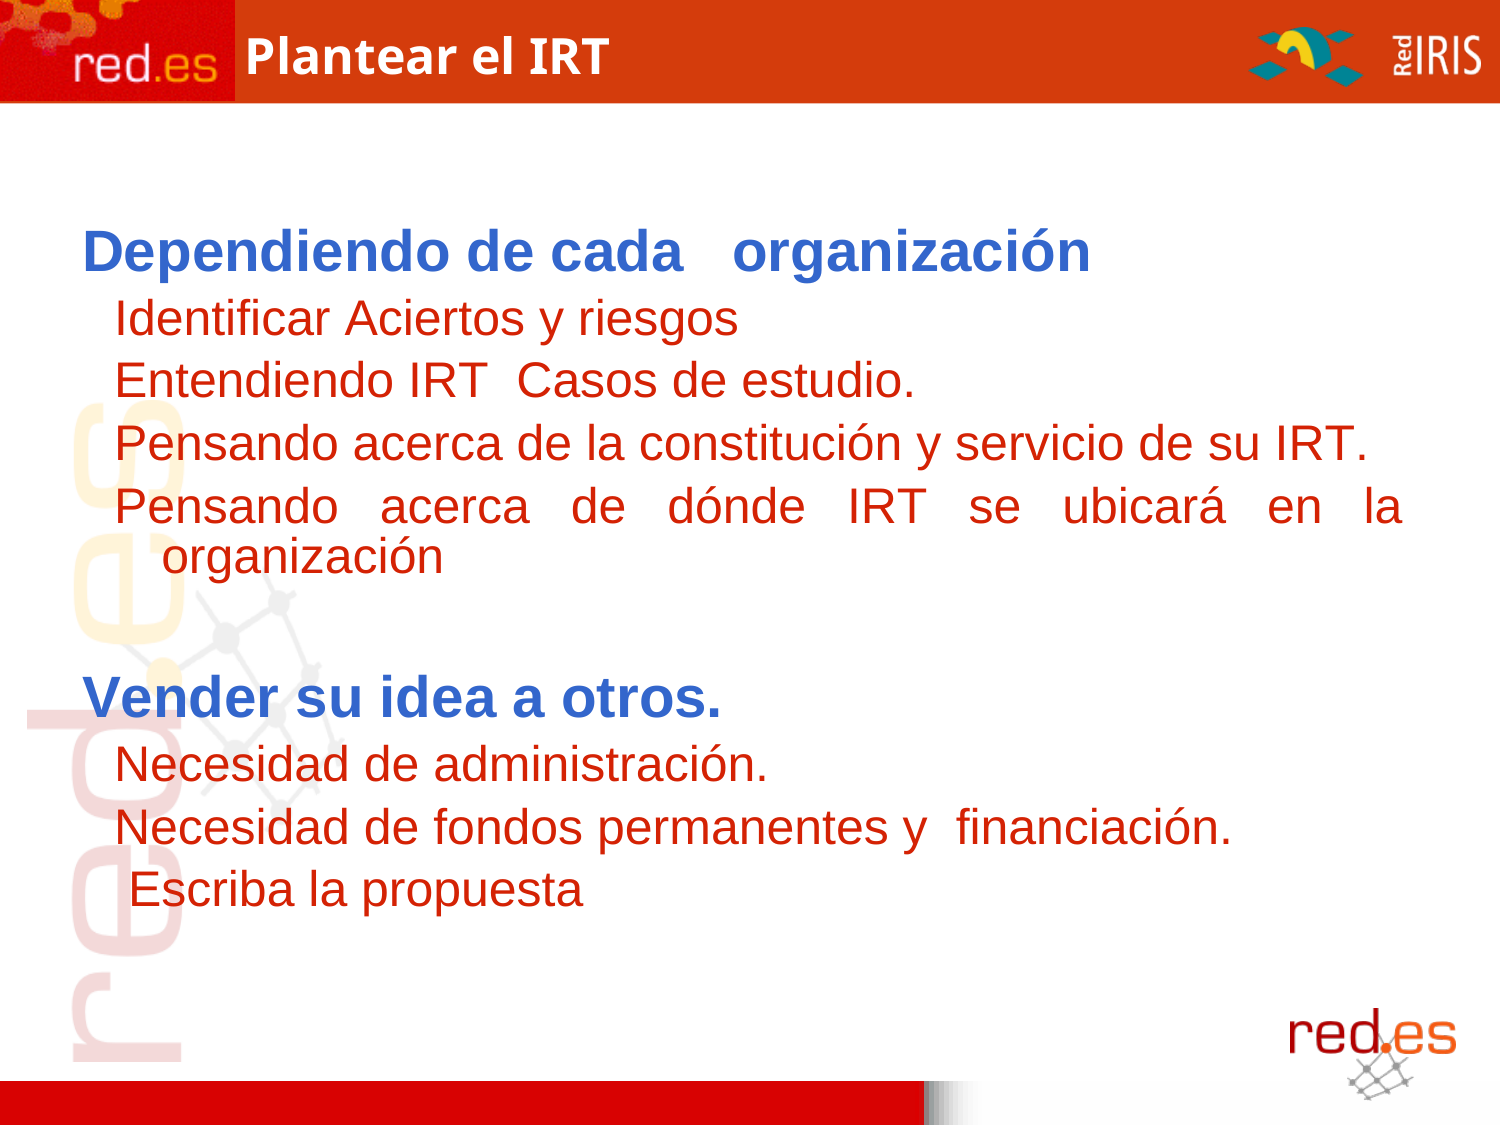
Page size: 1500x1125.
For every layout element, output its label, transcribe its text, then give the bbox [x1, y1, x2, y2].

list Dependiendo de cada organización Identificar Aciertos y riesgos Entendiendo IRT Casos de estudio. Pensando acerca de la constitución y servicio de su IRT. Pensando acerca de dónde IRT se ubicará en la organización Vender su idea a otros. Necesidad de administración. Necesidad de fondos permanentes y financiación. Escriba la propuesta [67, 216, 1418, 975]
picture [0, 0, 235, 101]
picture [0, 1008, 1500, 1125]
picture [1412, 27, 1481, 87]
picture [27, 400, 345, 1062]
title Plantear el IRT [244, 0, 1412, 121]
